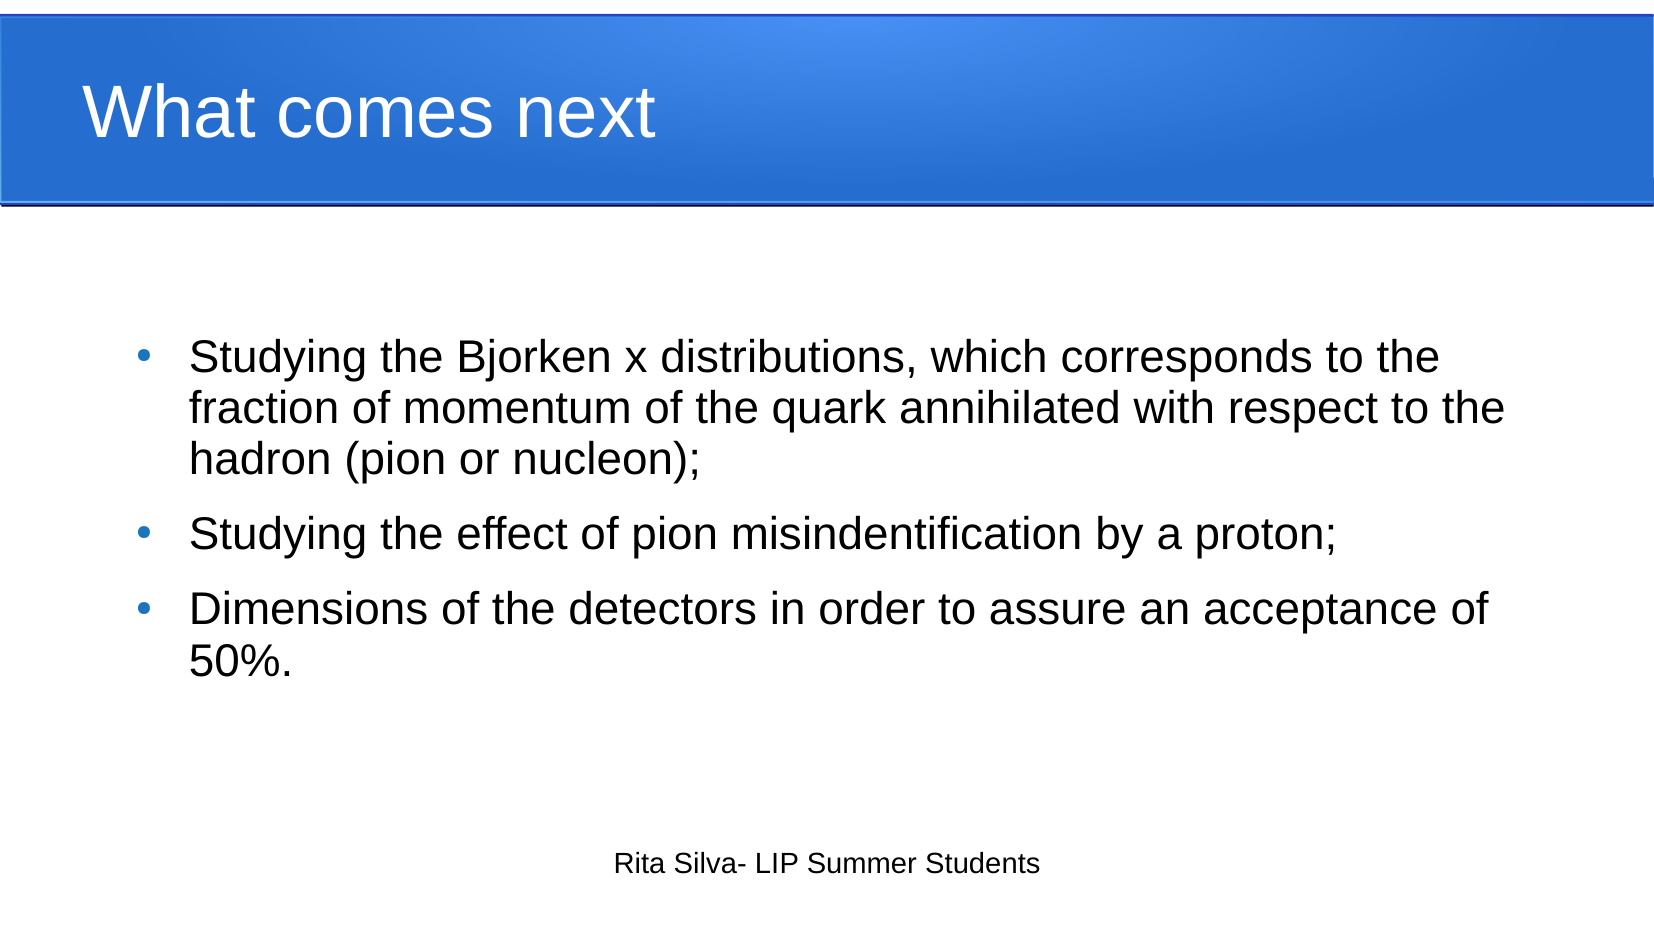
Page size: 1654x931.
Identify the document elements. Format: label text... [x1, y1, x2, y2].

title What comes next [82, 35, 1235, 189]
list Studying the Bjorken x distributions, which corresponds to the fraction of momentum of the quark annihilated with respect to the hadron (pion or nucleon); Studying the effect of pion misindentification by a proton; Dimensions of the detectors in order to assure an acceptance of 50%. [118, 330, 1548, 697]
